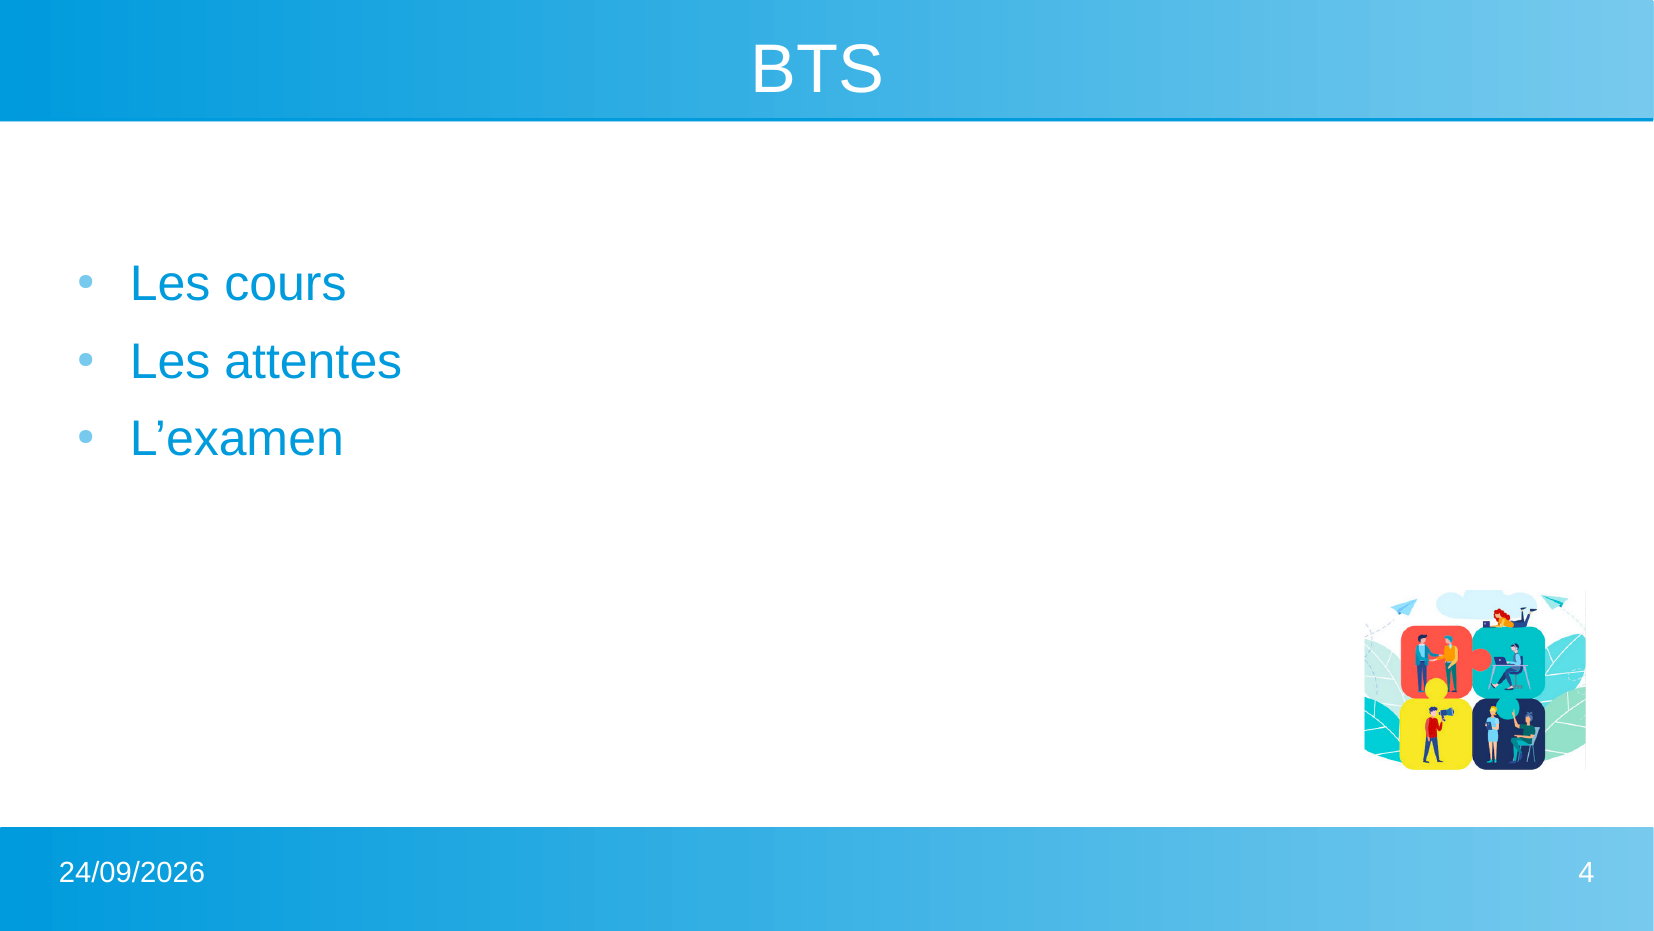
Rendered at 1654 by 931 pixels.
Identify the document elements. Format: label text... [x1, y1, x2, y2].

list Les cours Les attentes L’examen [59, 177, 1595, 768]
picture [1358, 590, 1586, 770]
title BTS [59, 29, 1595, 108]
